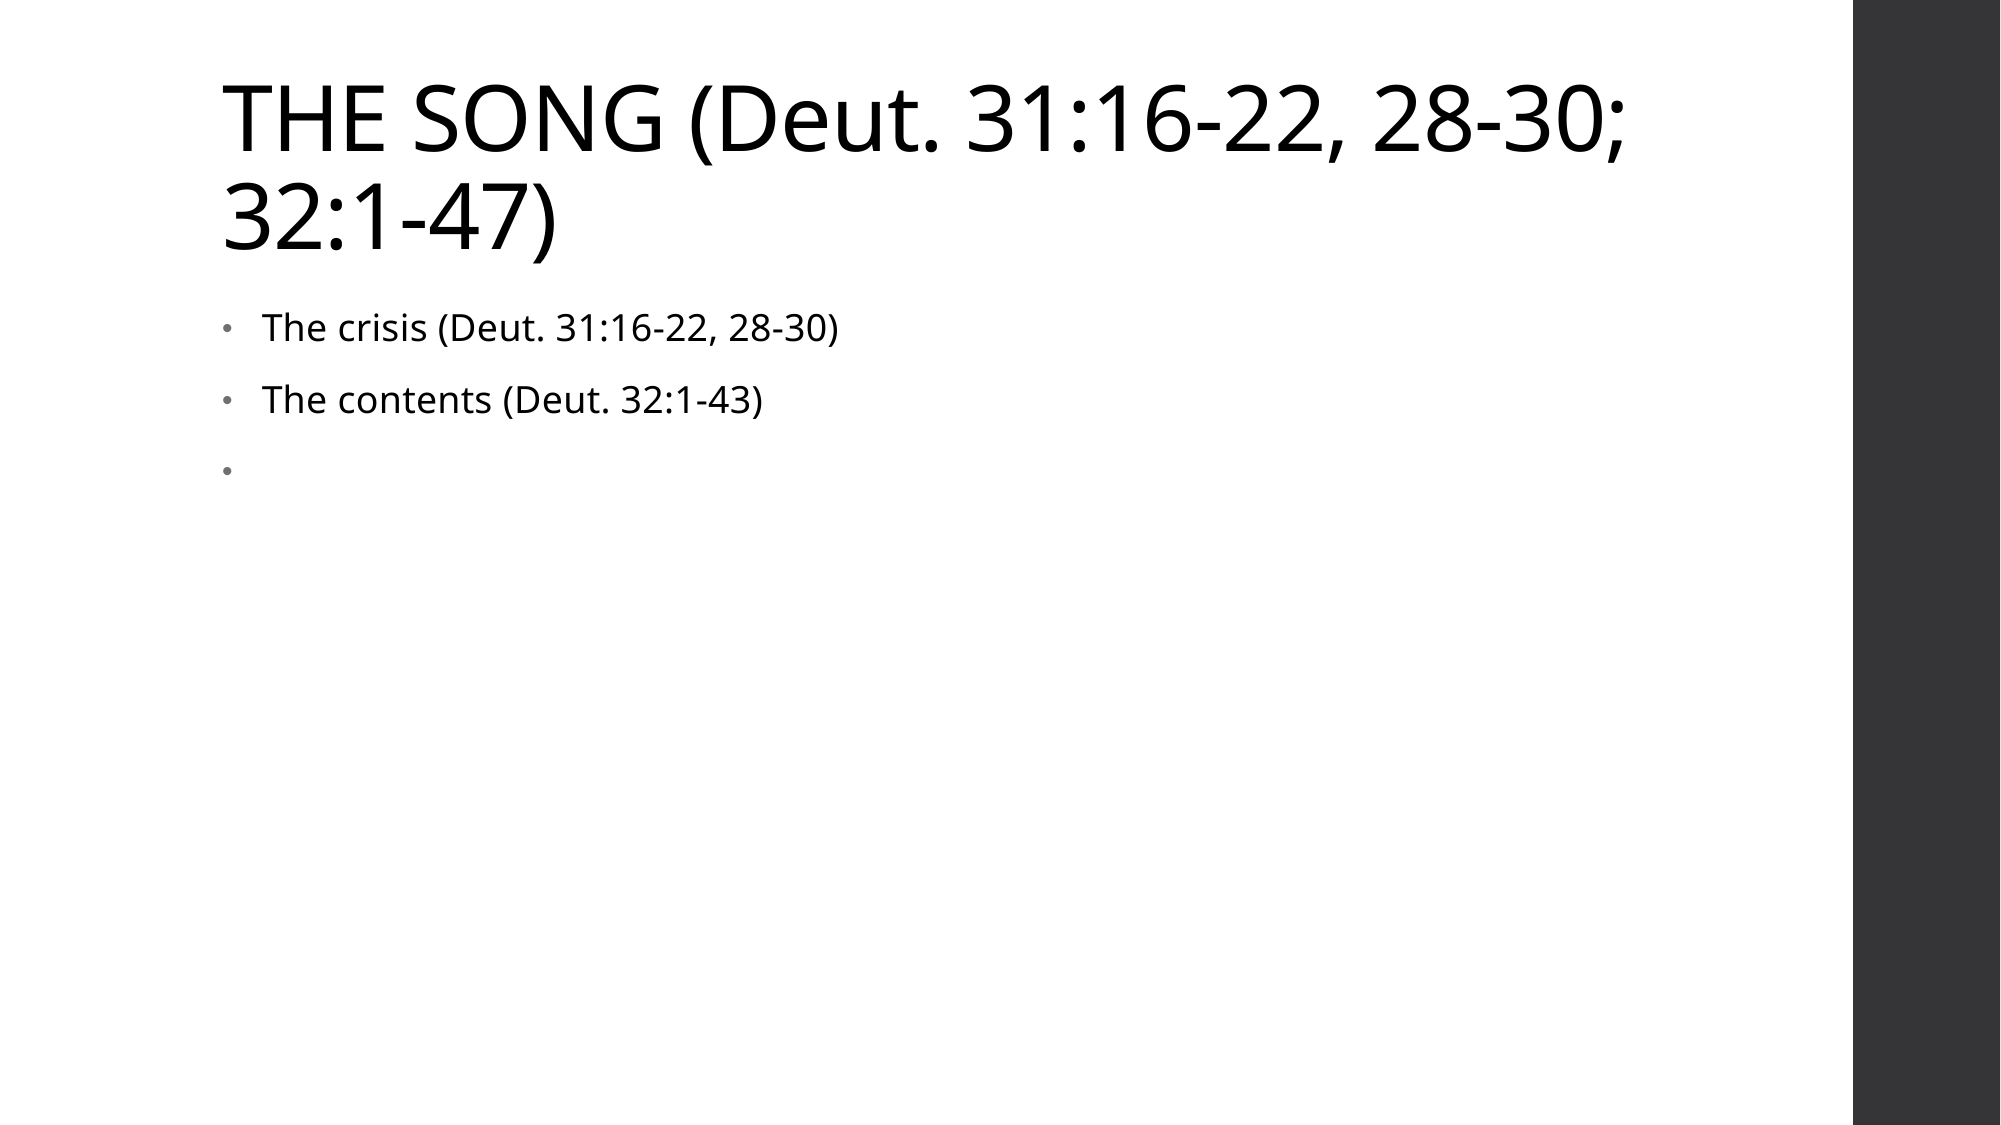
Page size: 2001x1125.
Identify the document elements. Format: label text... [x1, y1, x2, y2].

list The crisis (Deut. 31:16-22, 28-30) The contents (Deut. 32:1-43) [206, 299, 1617, 1014]
title THE SONG (Deut. 31:16-22, 28-30; 32:1-47) [206, 60, 1797, 278]
